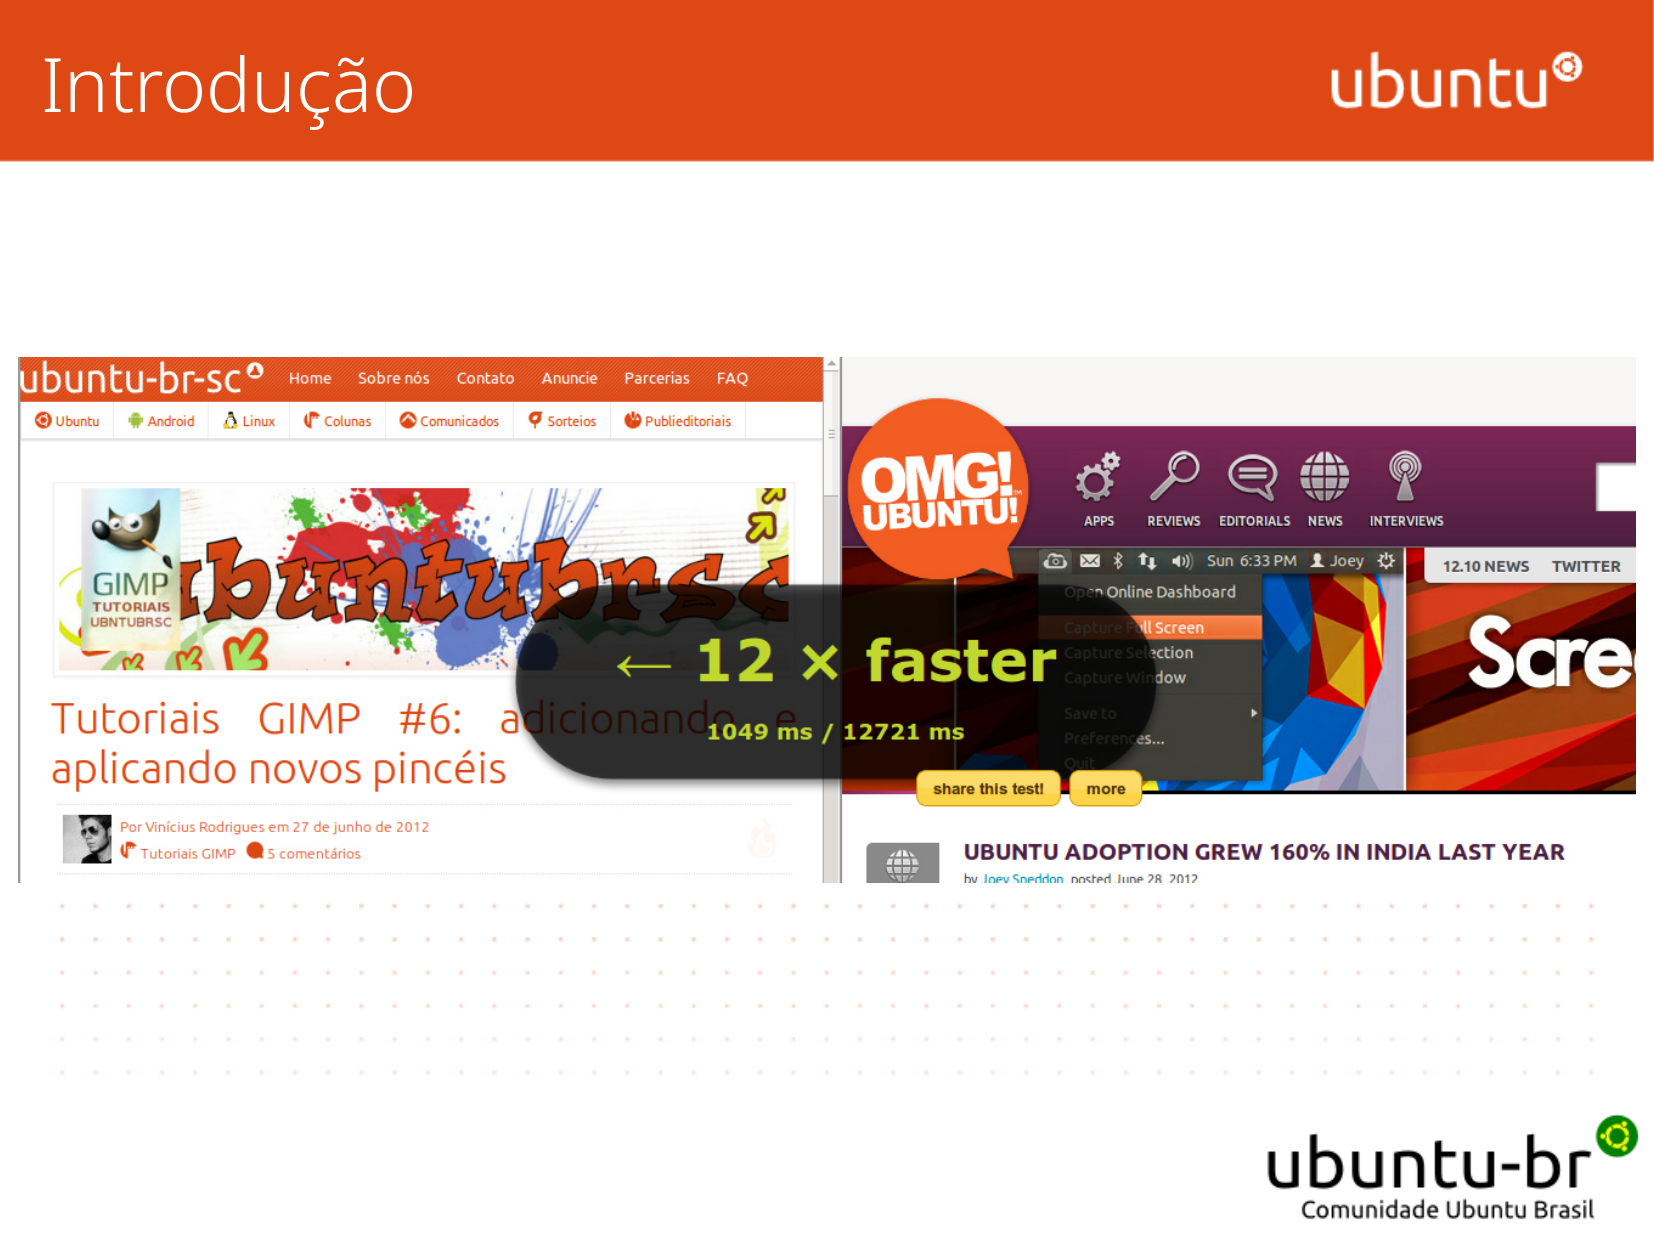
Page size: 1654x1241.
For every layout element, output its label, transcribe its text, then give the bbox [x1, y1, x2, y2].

picture [0, 0, 1654, 1241]
title Introdução [41, 31, 1300, 136]
